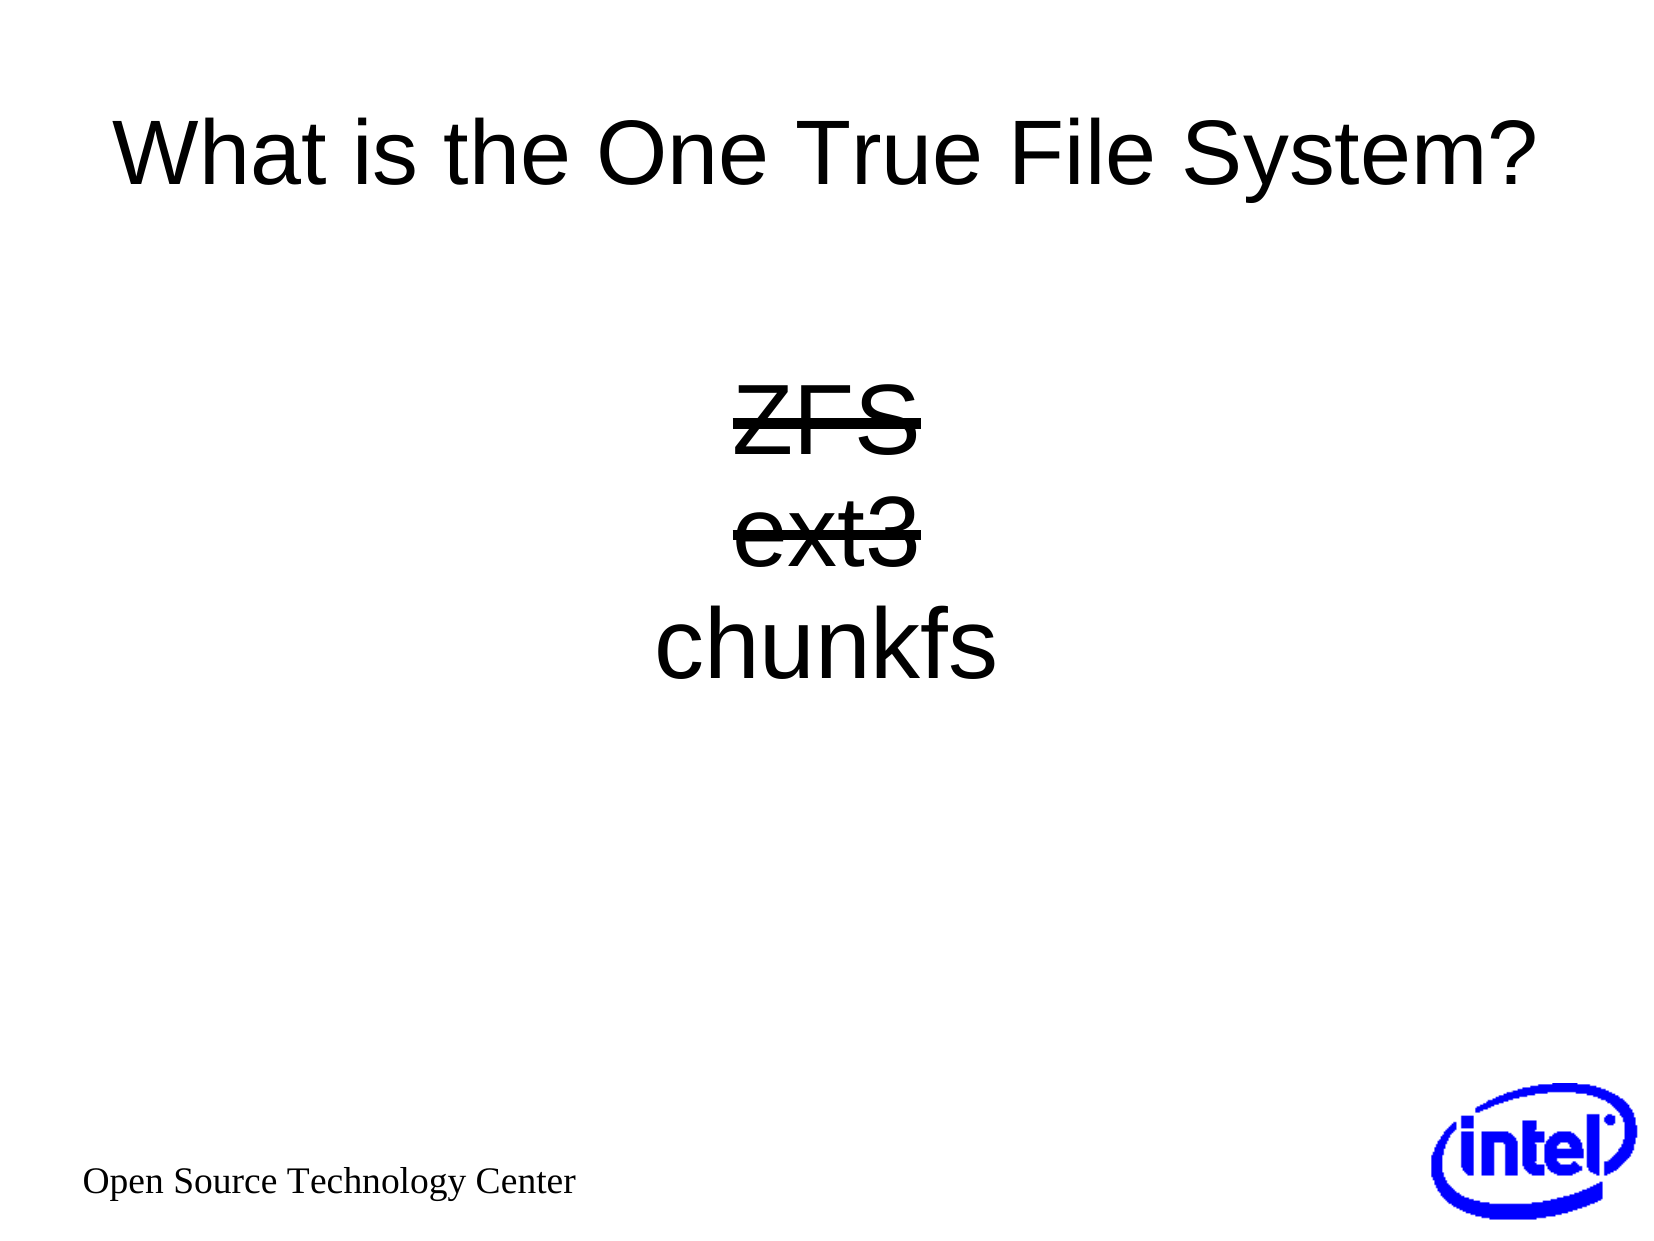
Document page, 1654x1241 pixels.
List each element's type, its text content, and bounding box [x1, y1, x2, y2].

picture [1430, 1083, 1639, 1223]
title What is the One True File System? [82, 49, 1571, 257]
subtitle ZFS ext3 chunkfs [82, 290, 1571, 1109]
